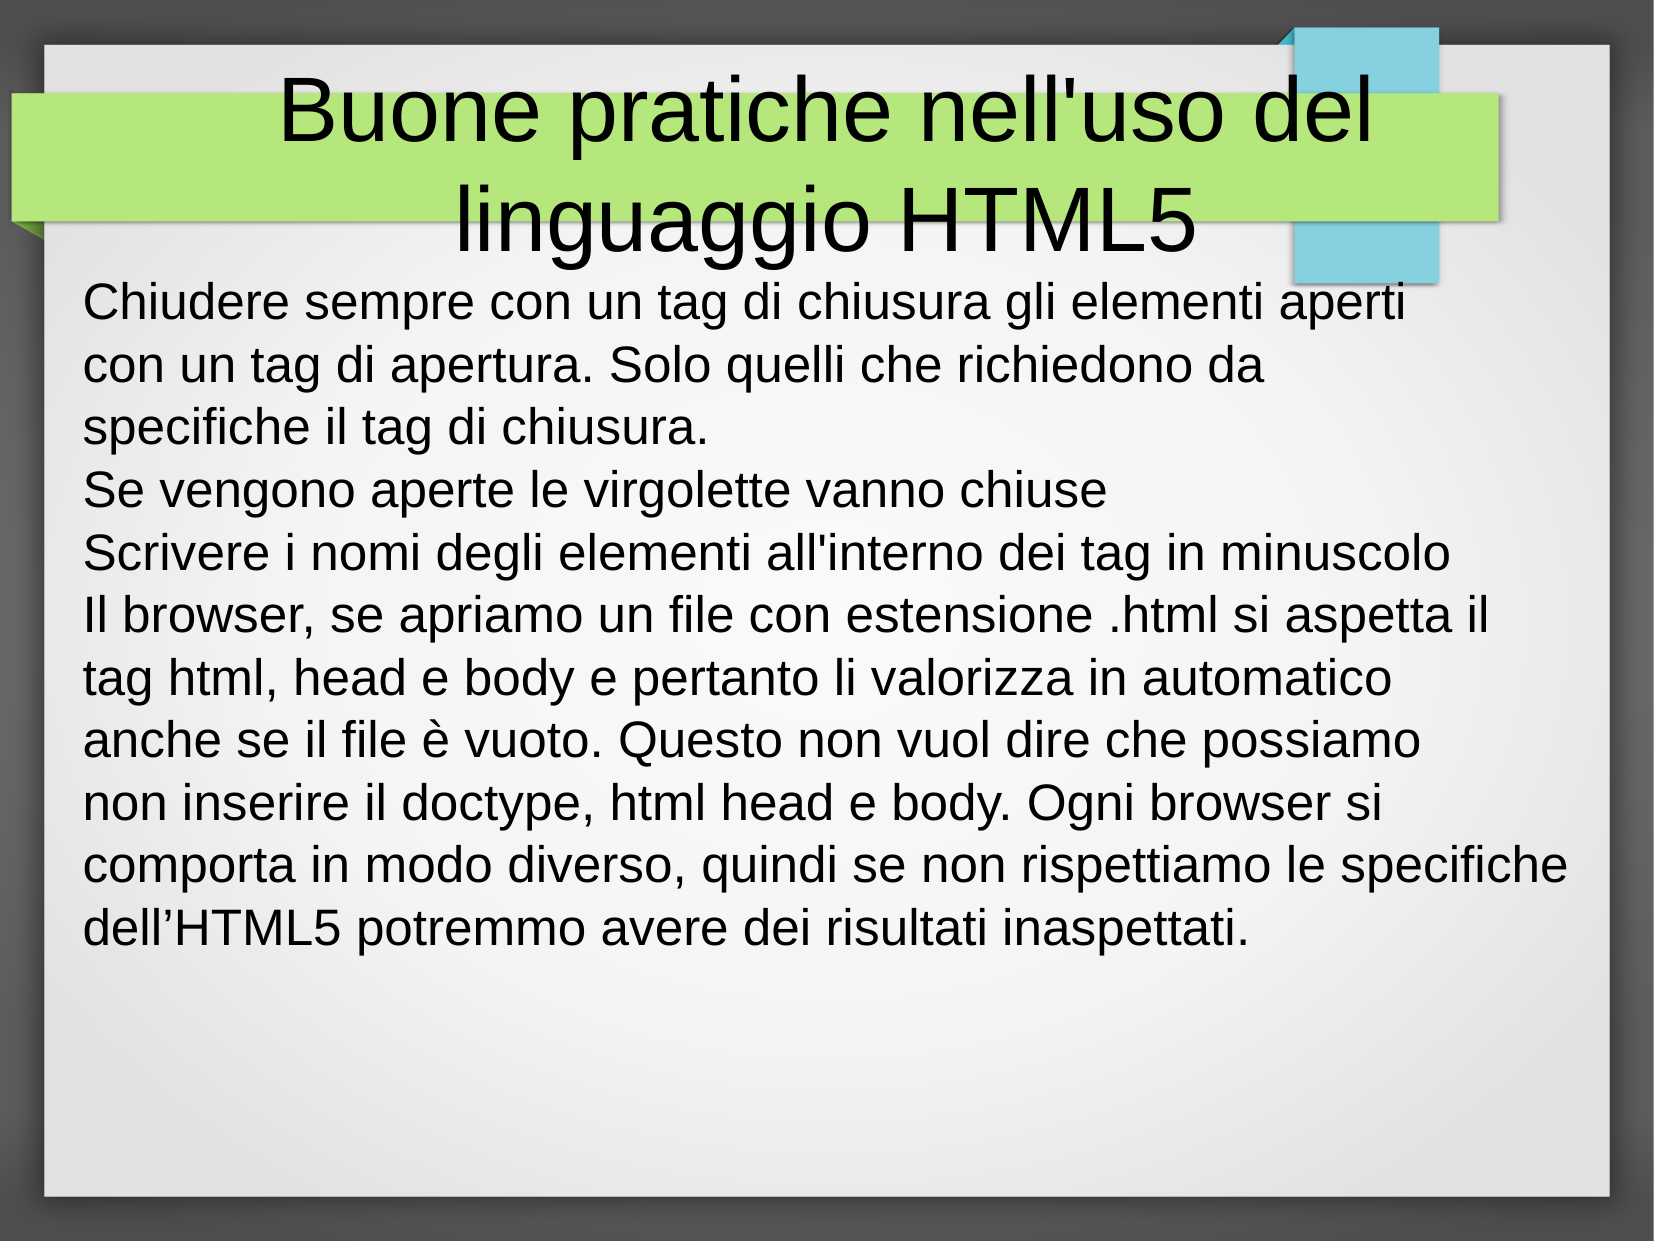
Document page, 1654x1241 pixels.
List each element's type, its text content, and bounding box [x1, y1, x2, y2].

list Chiudere sempre con un tag di chiusura gli elementi aperti con un tag di apertura. Solo quelli che richiedono da specifiche il tag di chiusura. Se vengono aperte le virgolette vanno chiuse Scrivere i nomi degli elementi all'interno dei tag in minuscolo Il browser, se apriamo un file con estensione .html si aspetta il tag html, head e body e pertanto li valorizza in automatico anche se il file è vuoto. Questo non vuol dire che possiamo non inserire il doctype, html head e body. Ogni browser si comporta in modo diverso, quindi se non rispettiamo le specifiche dell’HTML5 potremmo avere dei risultati inaspettati. [82, 290, 1571, 1162]
title Buone pratiche nell'uso del linguaggio HTML5 [82, 49, 1571, 257]
picture [0, 0, 1654, 1241]
